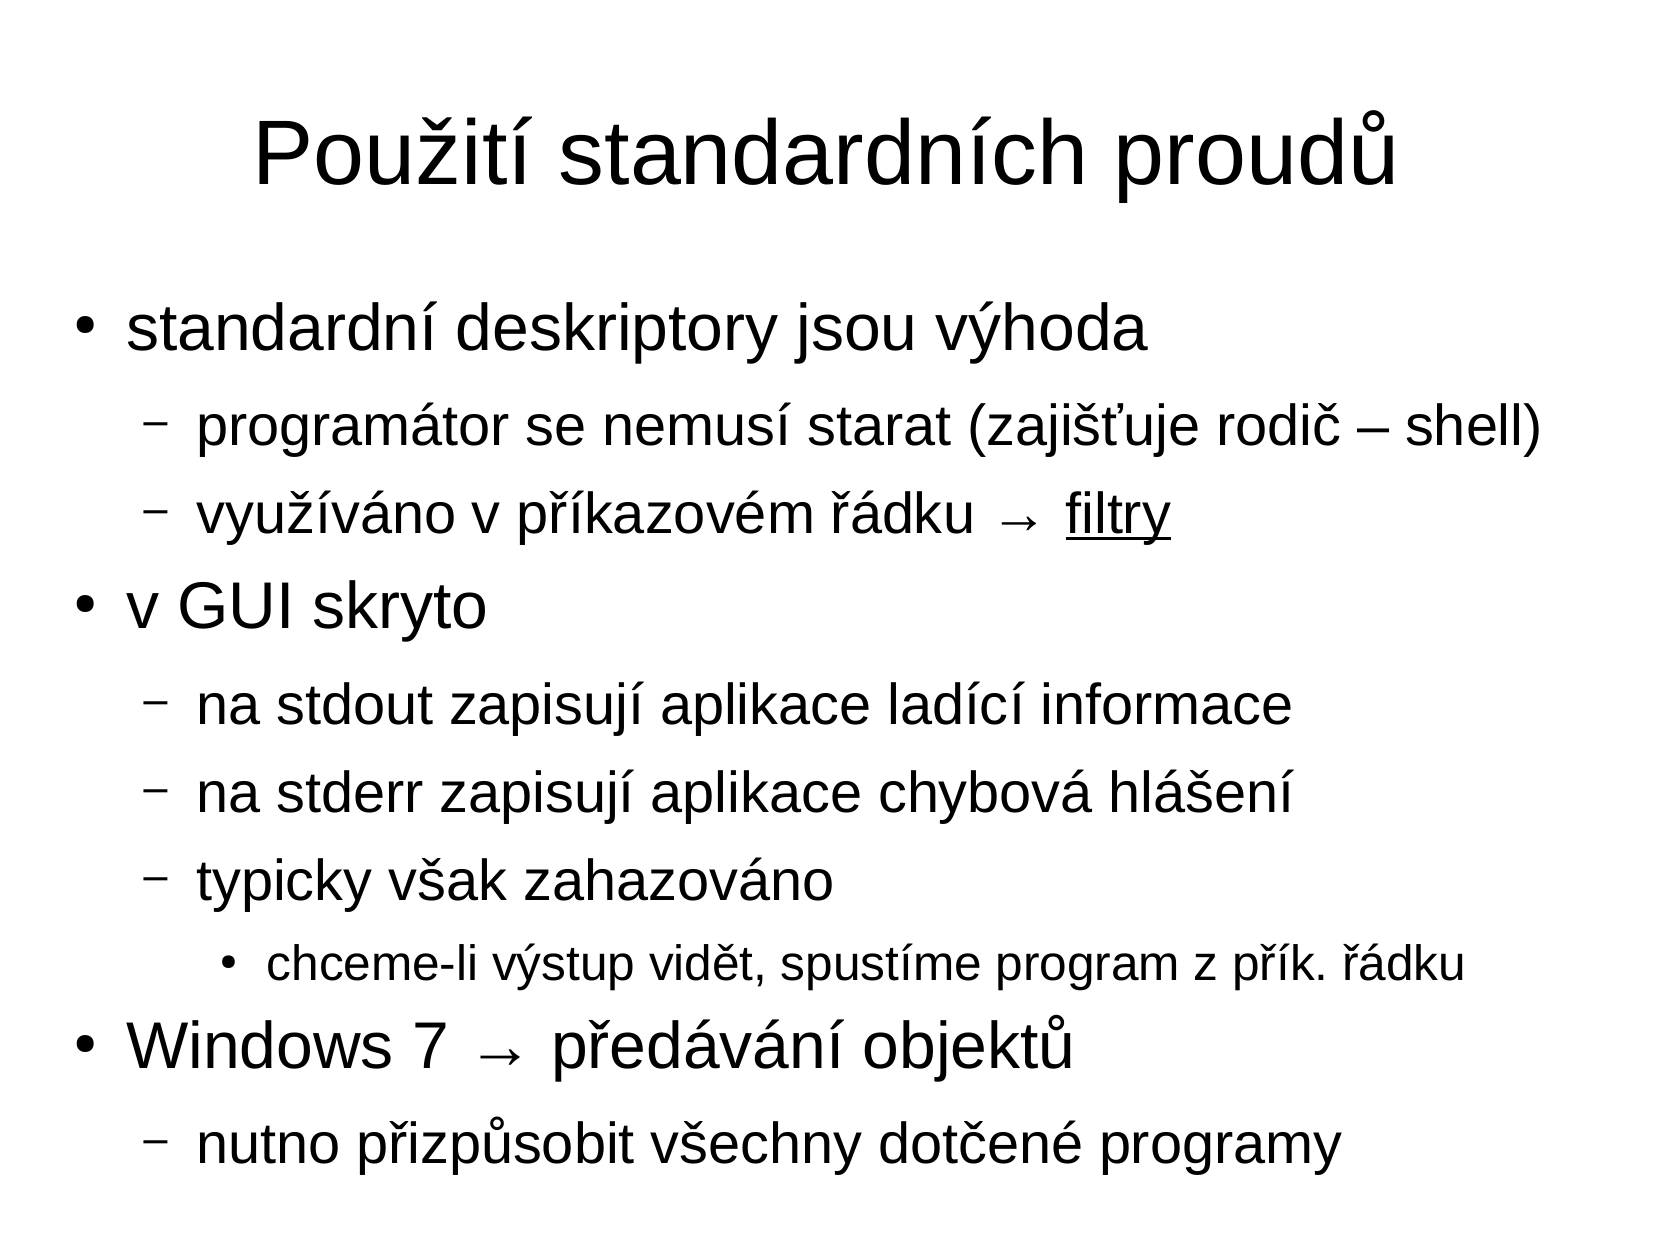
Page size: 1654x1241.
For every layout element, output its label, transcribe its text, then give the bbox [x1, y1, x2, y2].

list standardní deskriptory jsou výhoda programátor se nemusí starat (zajišťuje rodič – shell) využíváno v příkazovém řádku → filtry v GUI skryto na stdout zapisují aplikace ladící informace na stderr zapisují aplikace chybová hlášení typicky však zahazováno chceme-li výstup vidět, spustíme program z přík. řádku Windows 7 → předávání objektů nutno přizpůsobit všechny dotčené programy [56, 290, 1598, 1184]
title Použití standardních proudů [82, 56, 1571, 250]
